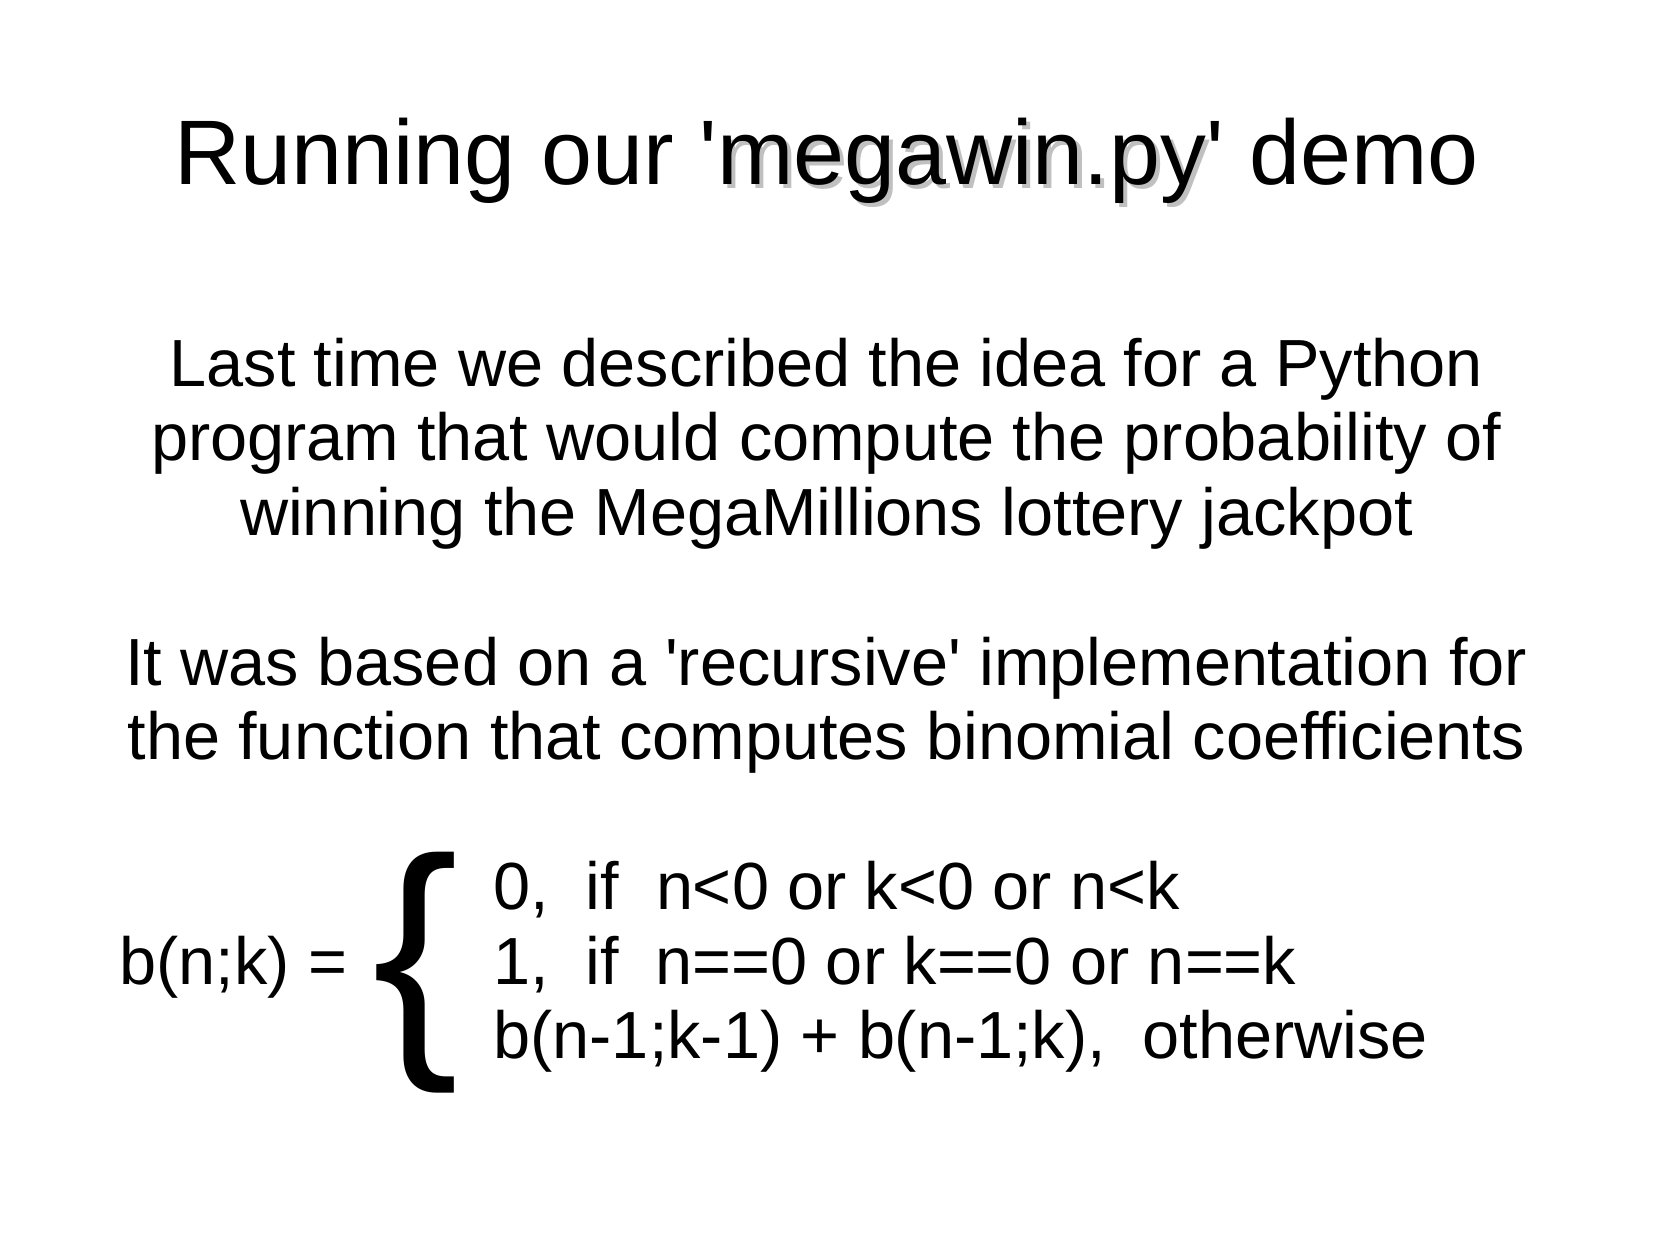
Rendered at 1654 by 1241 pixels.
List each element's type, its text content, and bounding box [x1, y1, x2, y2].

title Running our 'megawin.py' demo [82, 56, 1571, 250]
text_box { [357, 798, 474, 1102]
subtitle Last time we described the idea for a Python program that would compute the probability of winning the MegaMillions lottery jackpot It was based on a 'recursive' implementation for the function that computes binomial coefficients 0, if n<0 or k<0 or n<k b(n;k) = 1, if n==0 or k==0 or n==k b(n-1;k-1) + b(n-1;k), otherwise [82, 290, 1571, 1109]
